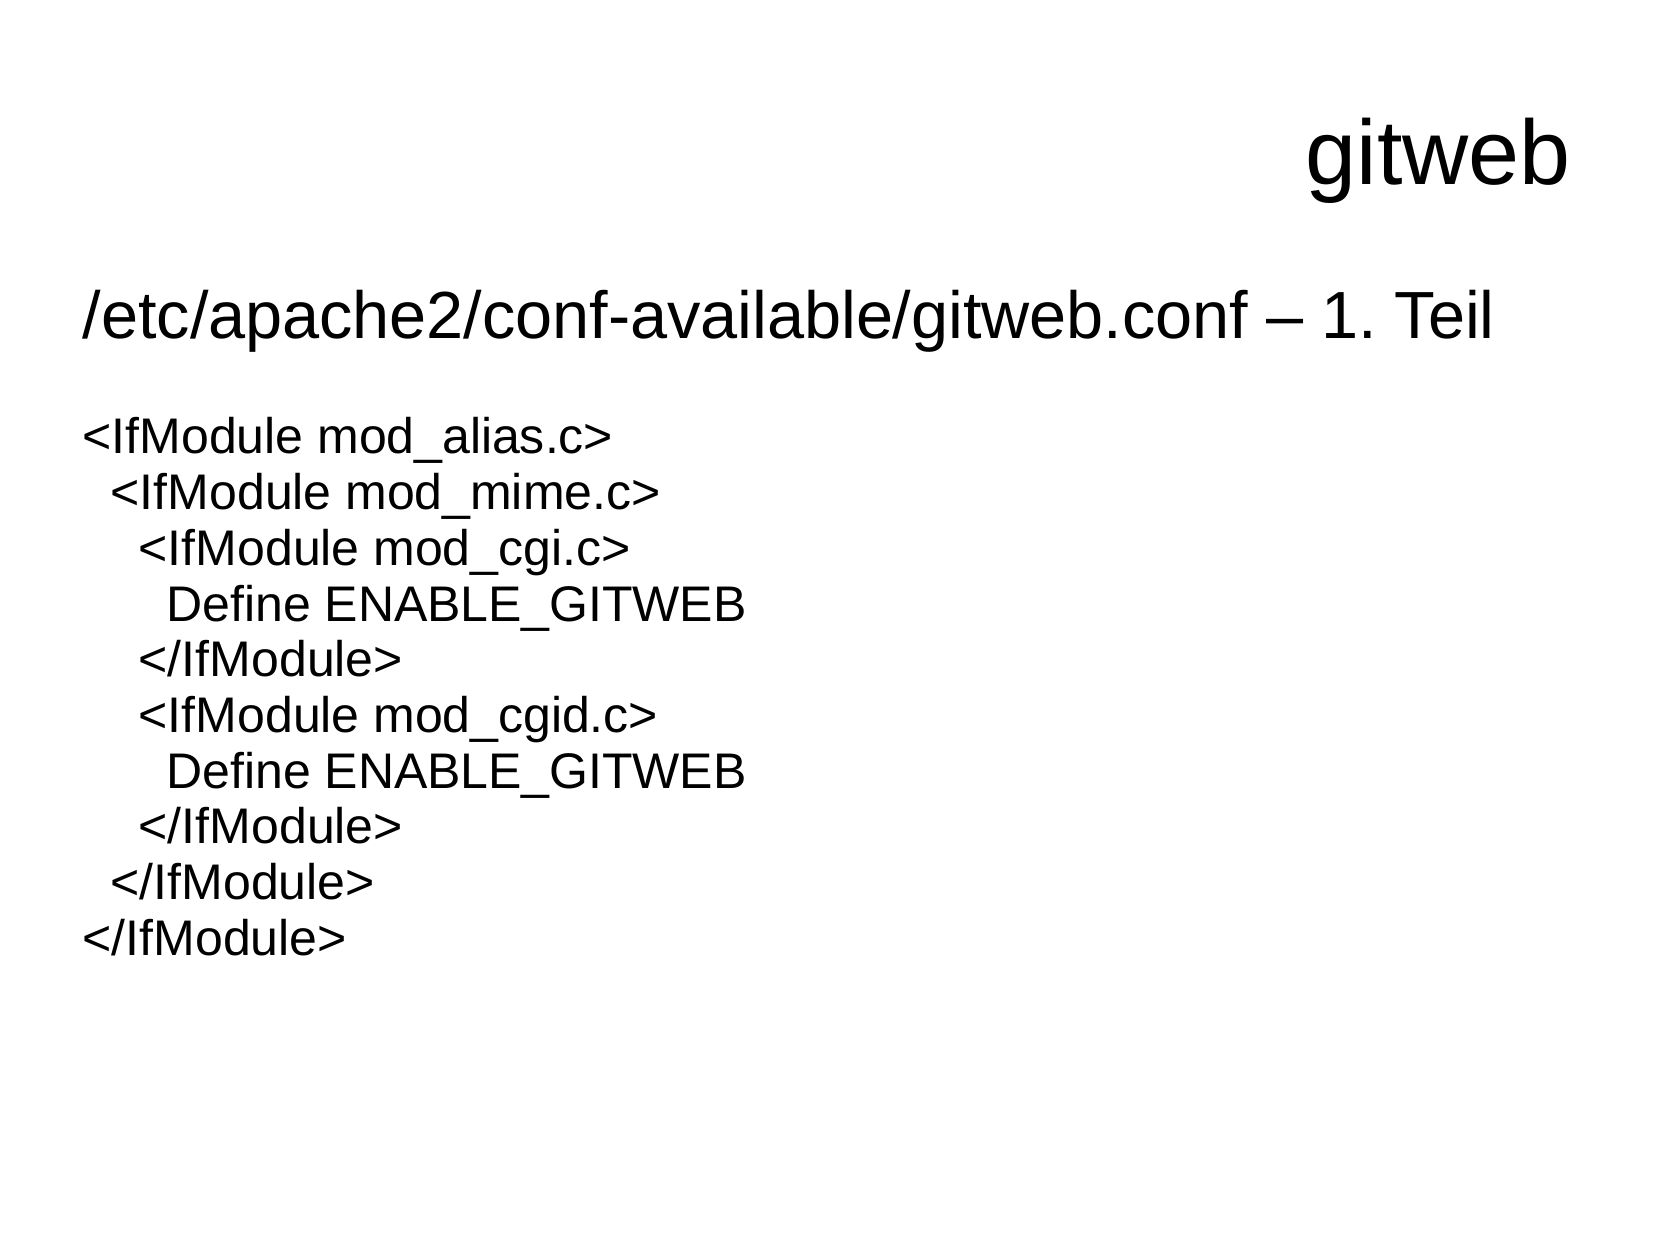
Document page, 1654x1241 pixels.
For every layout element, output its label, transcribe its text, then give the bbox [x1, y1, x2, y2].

title gitweb [82, 49, 1571, 257]
subtitle /etc/apache2/conf-available/gitweb.conf – 1. Teil <IfModule mod_alias.c> <IfModule mod_mime.c> <IfModule mod_cgi.c> Define ENABLE_GITWEB </IfModule> <IfModule mod_cgid.c> Define ENABLE_GITWEB </IfModule> </IfModule> </IfModule> [82, 277, 1571, 1022]
